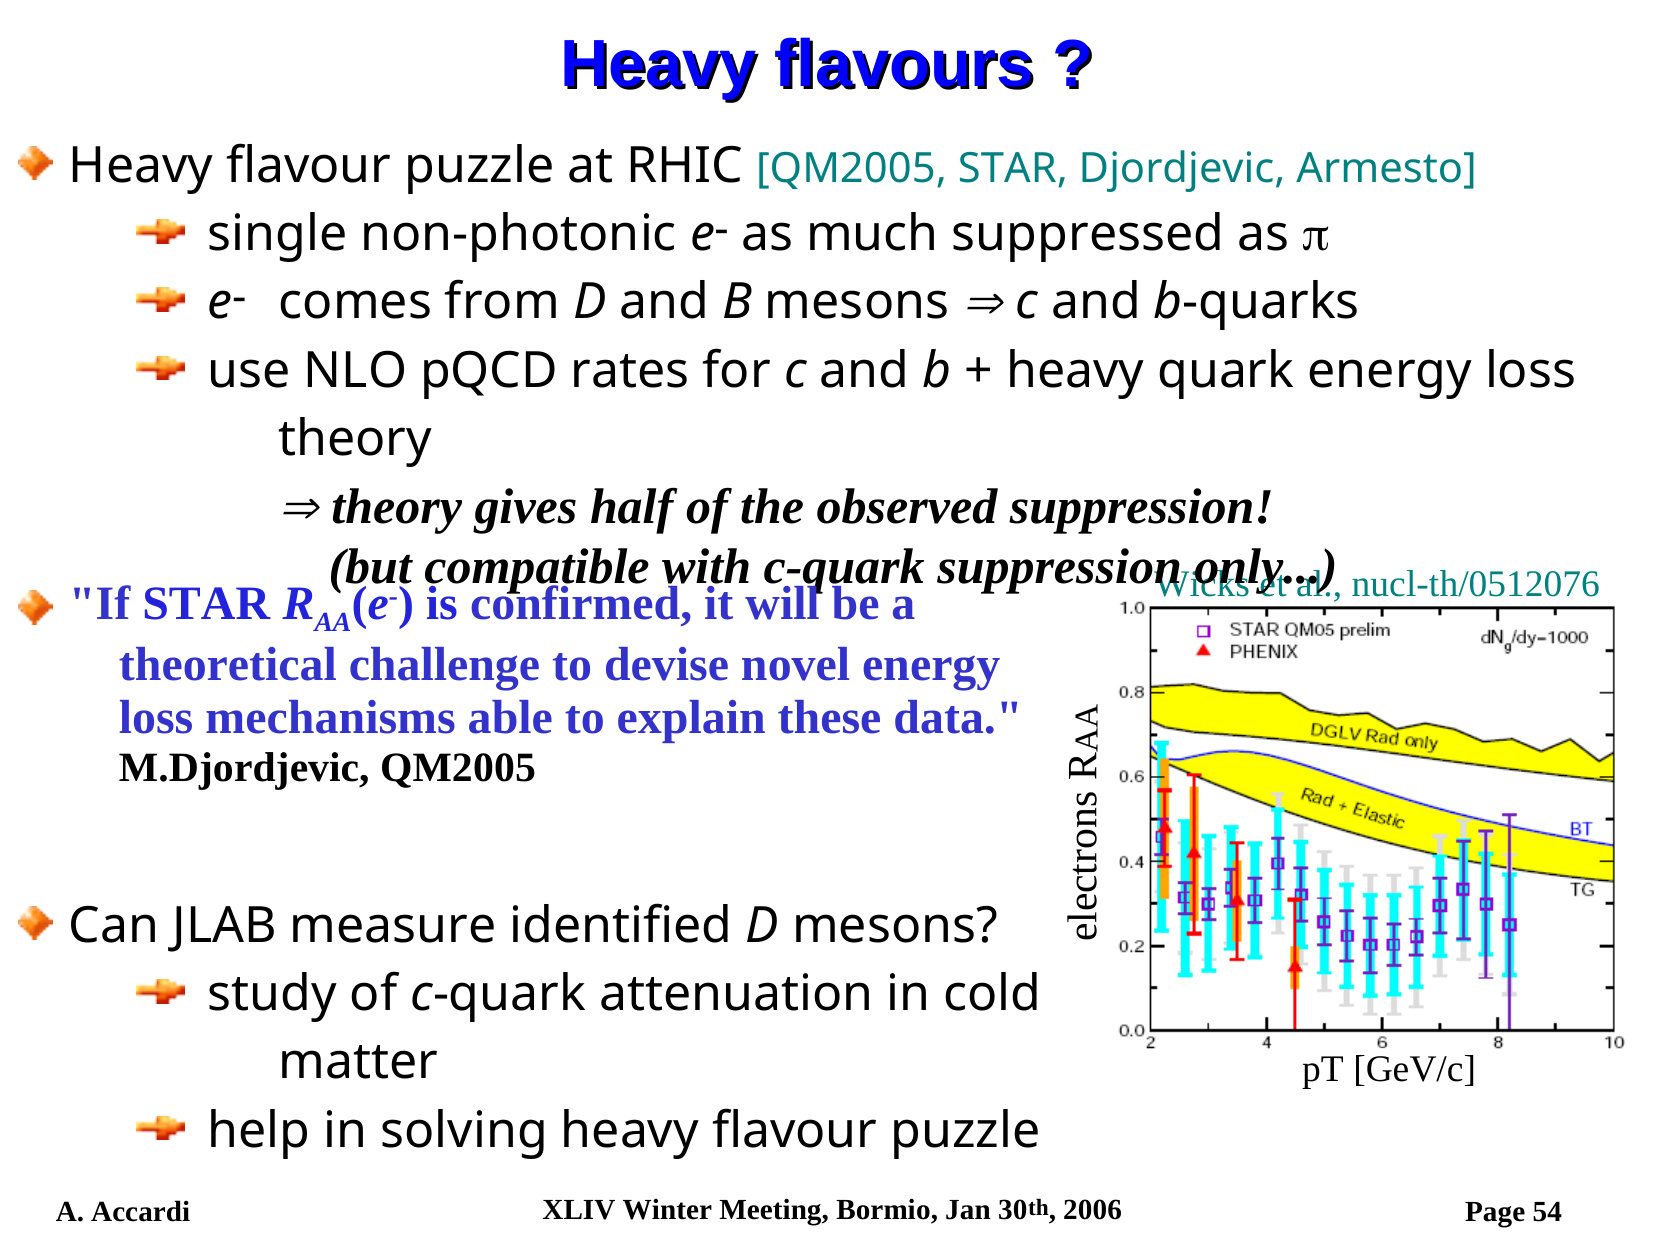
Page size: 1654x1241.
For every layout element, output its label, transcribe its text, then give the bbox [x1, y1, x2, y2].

text_box "If STAR RAA(e-) is confirmed, it will be a theoretical challenge to devise novel energy loss mechanisms able to explain these data." M.Djordjevic, QM2005 [18, 576, 1051, 825]
picture [136, 1116, 185, 1140]
text_box Can JLAB measure identified D mesons? study of c-quark attenuation in cold matter help in solving heavy flavour puzzle [18, 889, 1088, 1072]
text_box Page <number> [1465, 1195, 1654, 1234]
picture [1136, 574, 1145, 581]
text_box Heavy flavours ? [29, 23, 1625, 110]
text_box Heavy flavour puzzle at RHIC [QM2005, STAR, Djordjevic, Armesto] single non-photonic e- as much suppressed as p e- comes from D and B mesons  c and b-quarks use NLO pQCD rates for c and b + heavy quark energy loss theory  theory gives half of the observed suppression! (but compatible with c-quark suppression only...) [18, 128, 1593, 513]
text_box electrons RAA [1059, 704, 1120, 942]
text_box A. Accardi [37, 1187, 209, 1241]
text_box pT [GeV/c] [1302, 1048, 1490, 1095]
picture [1073, 574, 1637, 1078]
text_box XLIV Winter Meeting, Bormio, Jan 30th, 2006 [542, 1193, 1123, 1233]
text_box Wicks et al., nucl-th/0512076 [1154, 562, 1601, 609]
